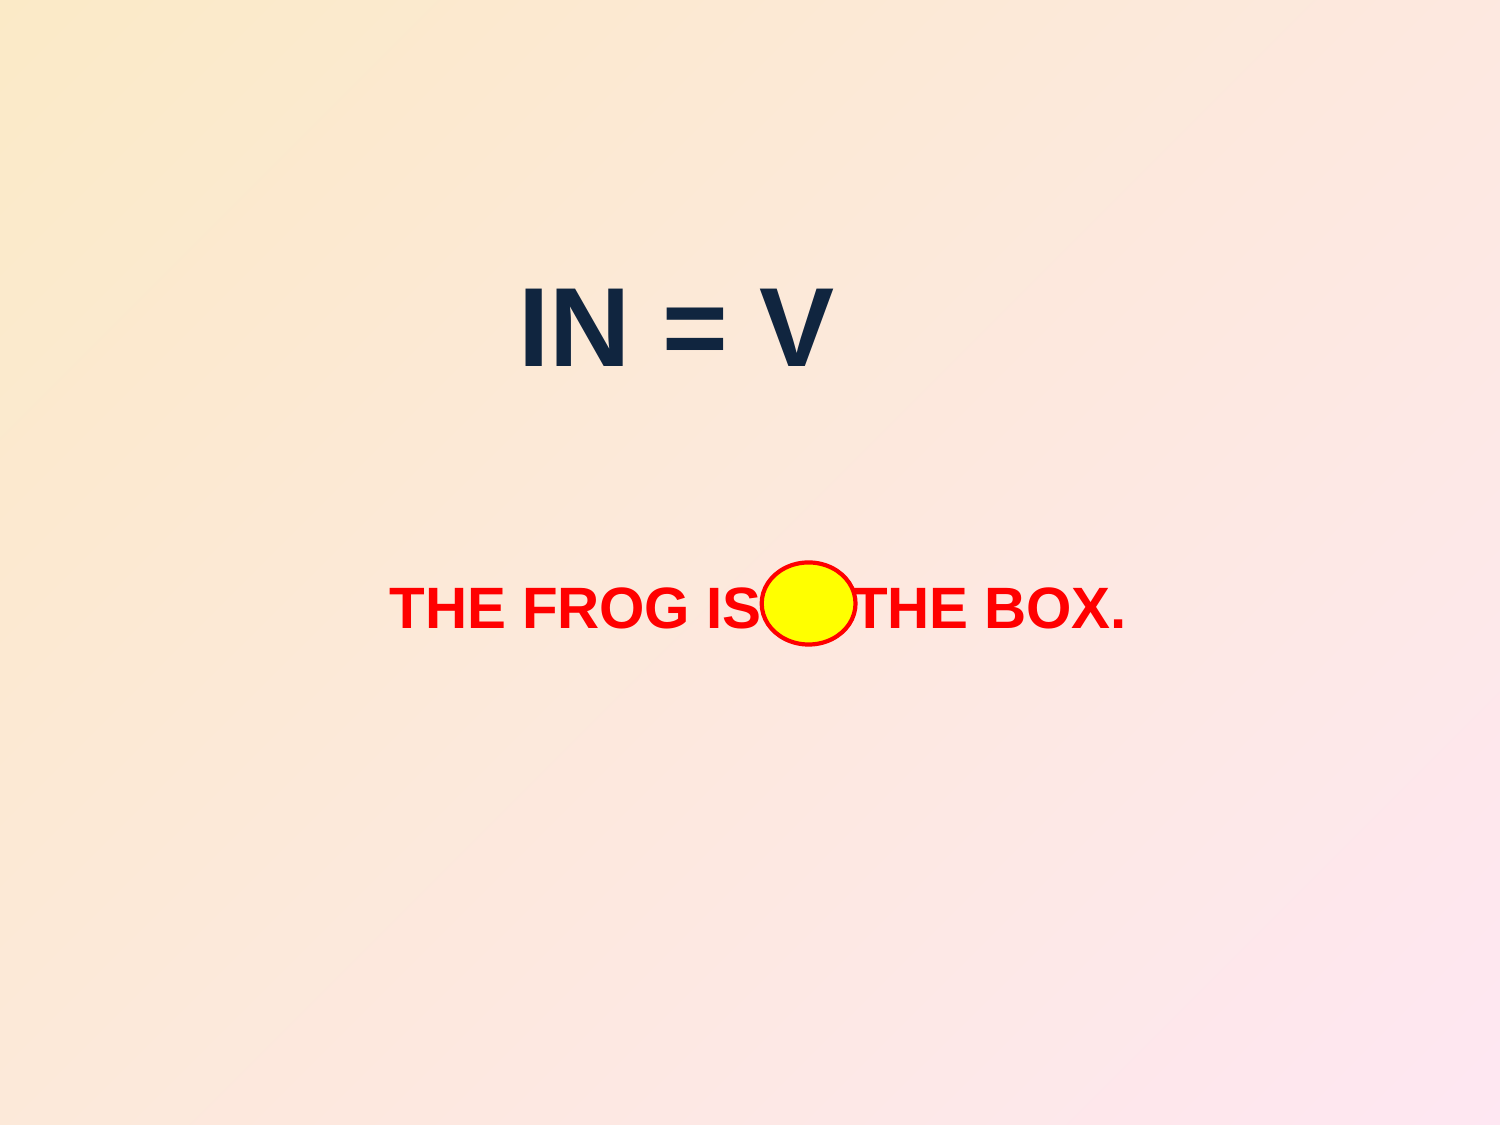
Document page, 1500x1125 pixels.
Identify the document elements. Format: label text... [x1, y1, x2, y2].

text_box THE FROG IS IN THE BOX. [375, 562, 1278, 648]
text_box [761, 562, 856, 645]
text_box IN = V [503, 246, 950, 397]
